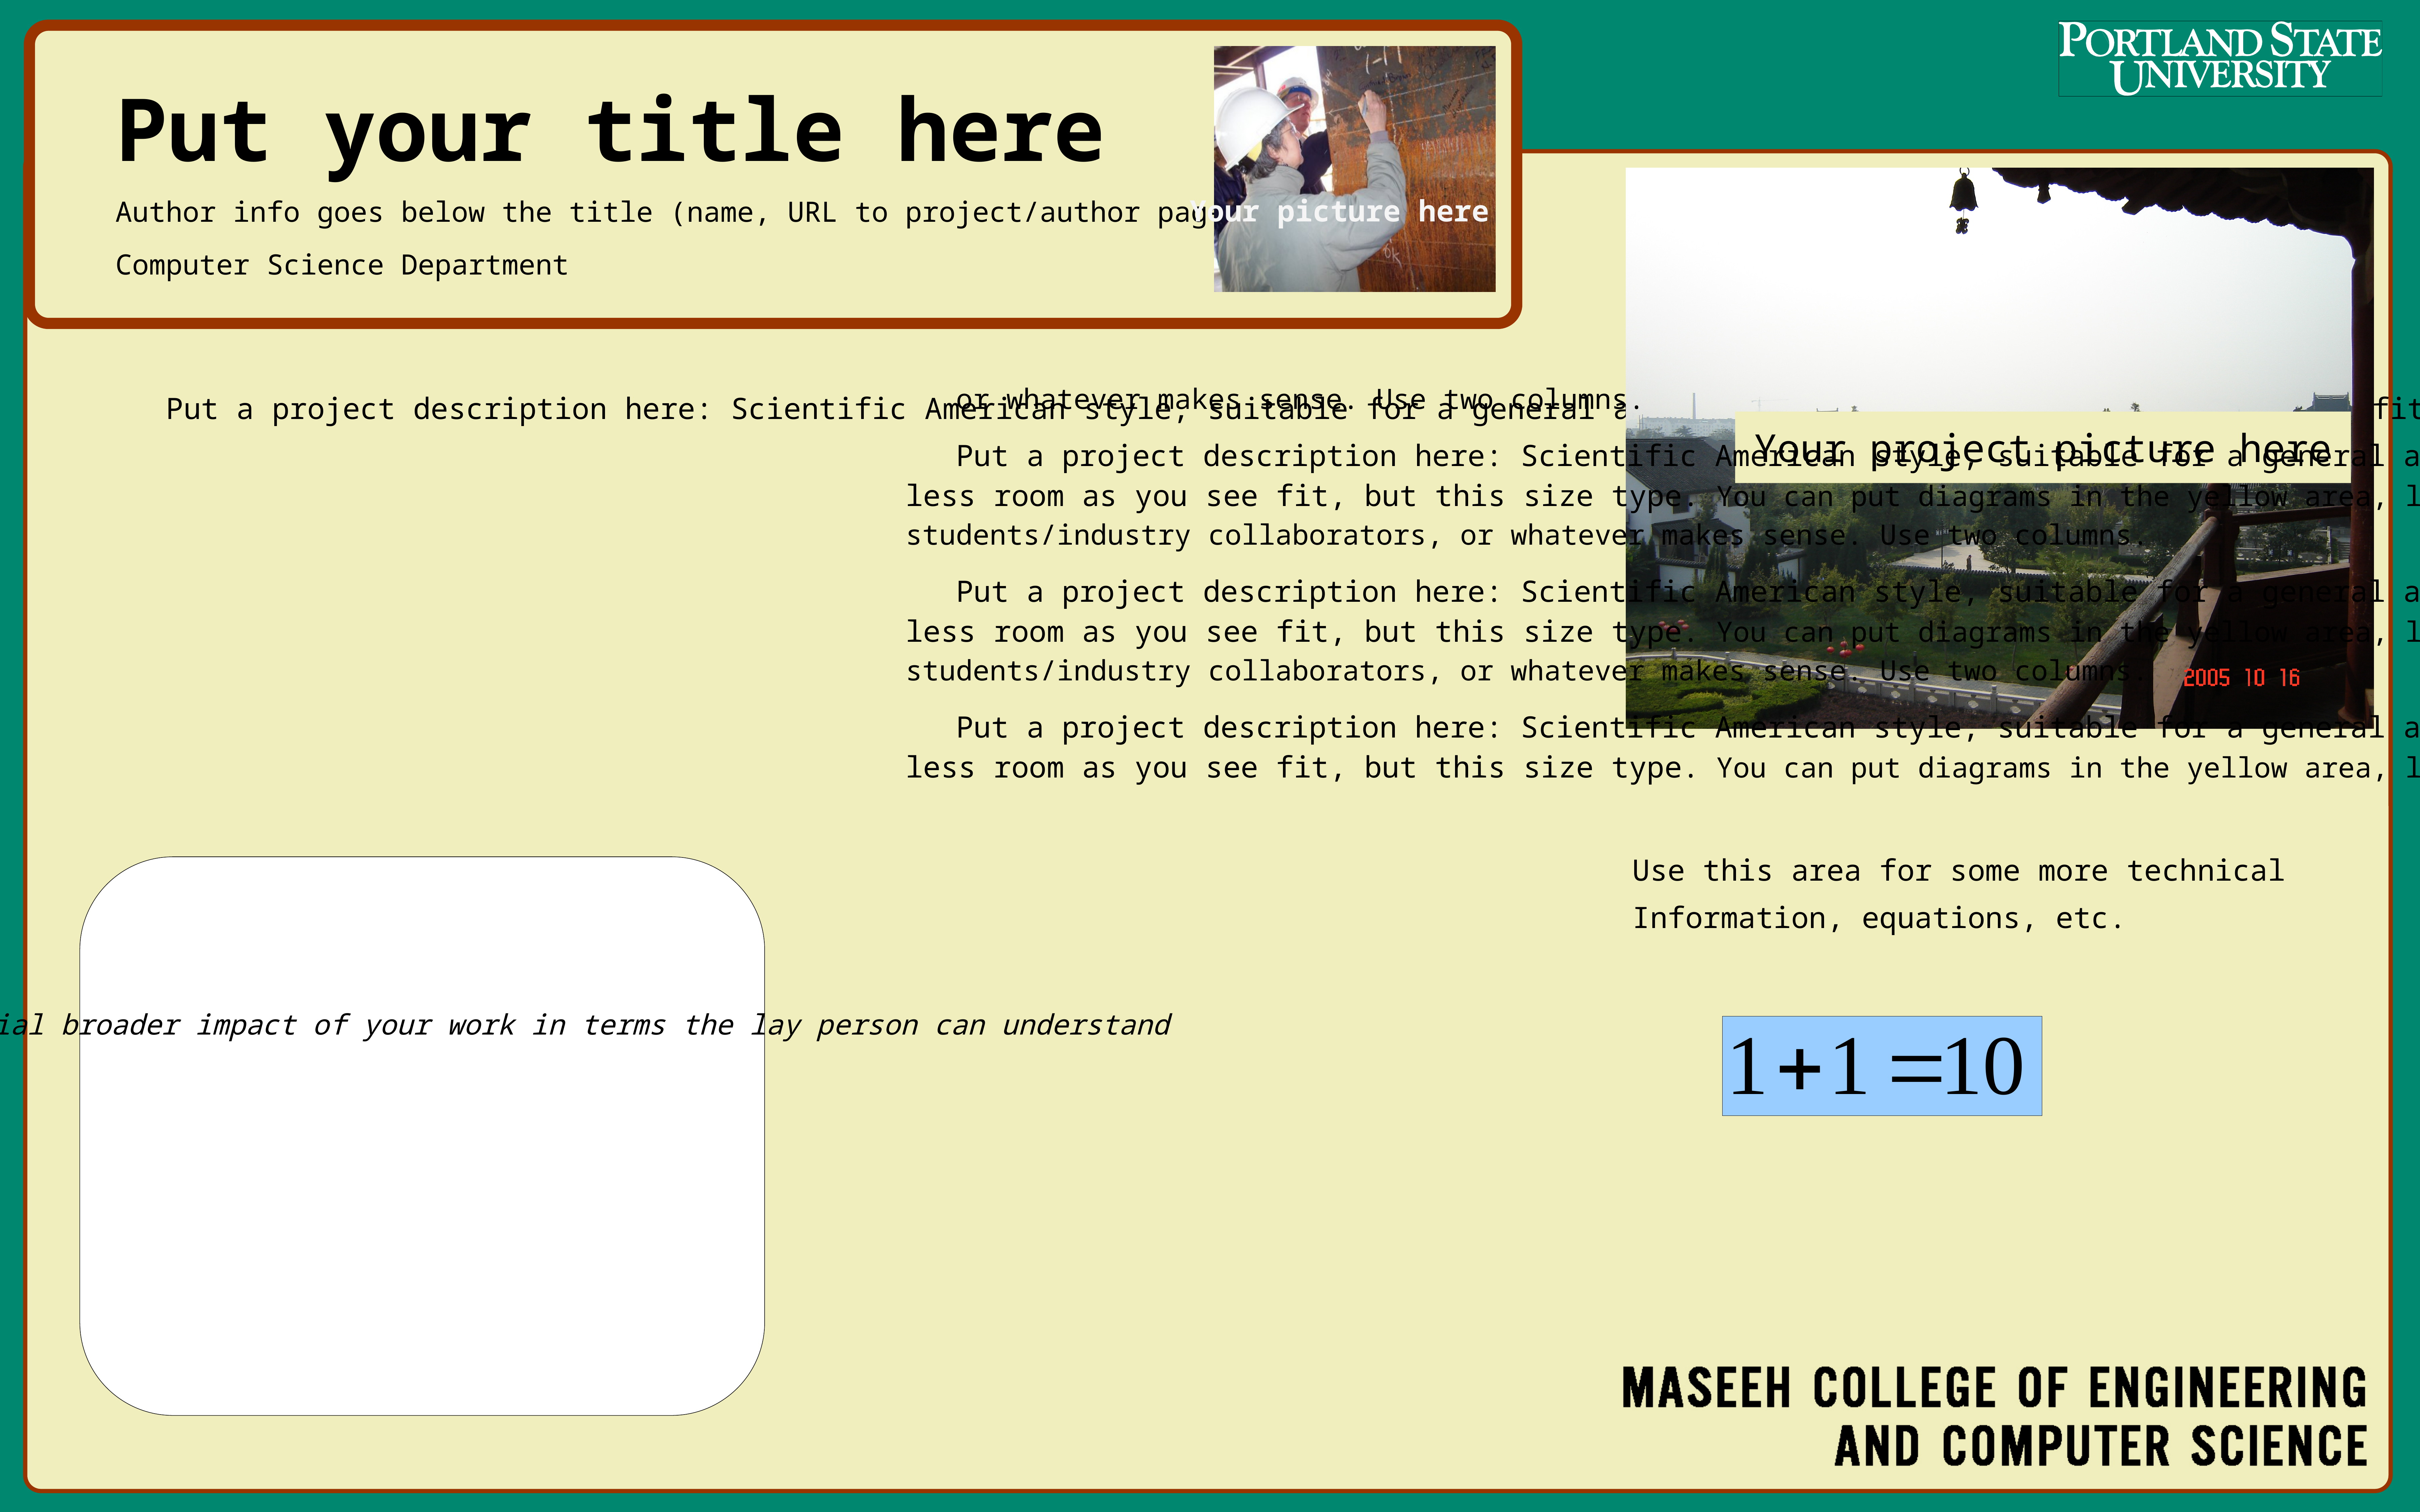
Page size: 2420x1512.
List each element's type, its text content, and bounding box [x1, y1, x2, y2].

picture [1214, 46, 1496, 180]
text_box Your picture here [1170, 180, 1508, 240]
picture [2059, 21, 2382, 96]
text_box Author info goes below the title (name, URL to project/author page) [96, 182, 1170, 240]
text_box or whatever makes sense. Use two columns. Put a project description here: Scientific American style, suitable for a general audience. Use more or less room as you see fit, but this size type. You can put diagrams in the yellow area, list the grad students/industry collaborators, or whatever makes sense. Use two columns. Put a project description here: Scientific American style, suitable for a general audience. Use more or less room as you see fit, but this size type. You can put diagrams in the yellow area, list the grad students/industry collaborators, or whatever makes sense. Use two columns. Put a project description here: Scientific American style, suitable for a general audience. Use more or less room as you see fit, but this size type. You can put diagrams in the yellow area, list the grad students [886, 369, 2420, 852]
chart [1722, 1016, 2042, 1116]
text_box Computer Science Department [96, 235, 589, 293]
picture [1626, 168, 2374, 369]
text_box Use this area for some more technical Information, equations, etc. [1613, 852, 2322, 1042]
text_box [23, 20, 2393, 1493]
text_box Describe the potential broader impact of your work in terms the lay person can understand [0, 995, 1189, 1188]
picture [1214, 240, 1496, 292]
picture [1605, 1336, 2382, 1479]
text_box Put a project description here: Scientific American style, suitable for a general audience. Use more or less room as you see fit, but this size type. You can put diagrams in the yellow area, list the grad students/industry collaborators, or whatever makes sense. Use two columns. Put a project description here: Scientific American style, suitable for a general audience. Use more or less room as you see fit, but this size type. You can put diagrams in the yellow area, list the grad students/industry collaborators, [96, 374, 794, 920]
text_box Put your title here [96, 58, 1125, 182]
